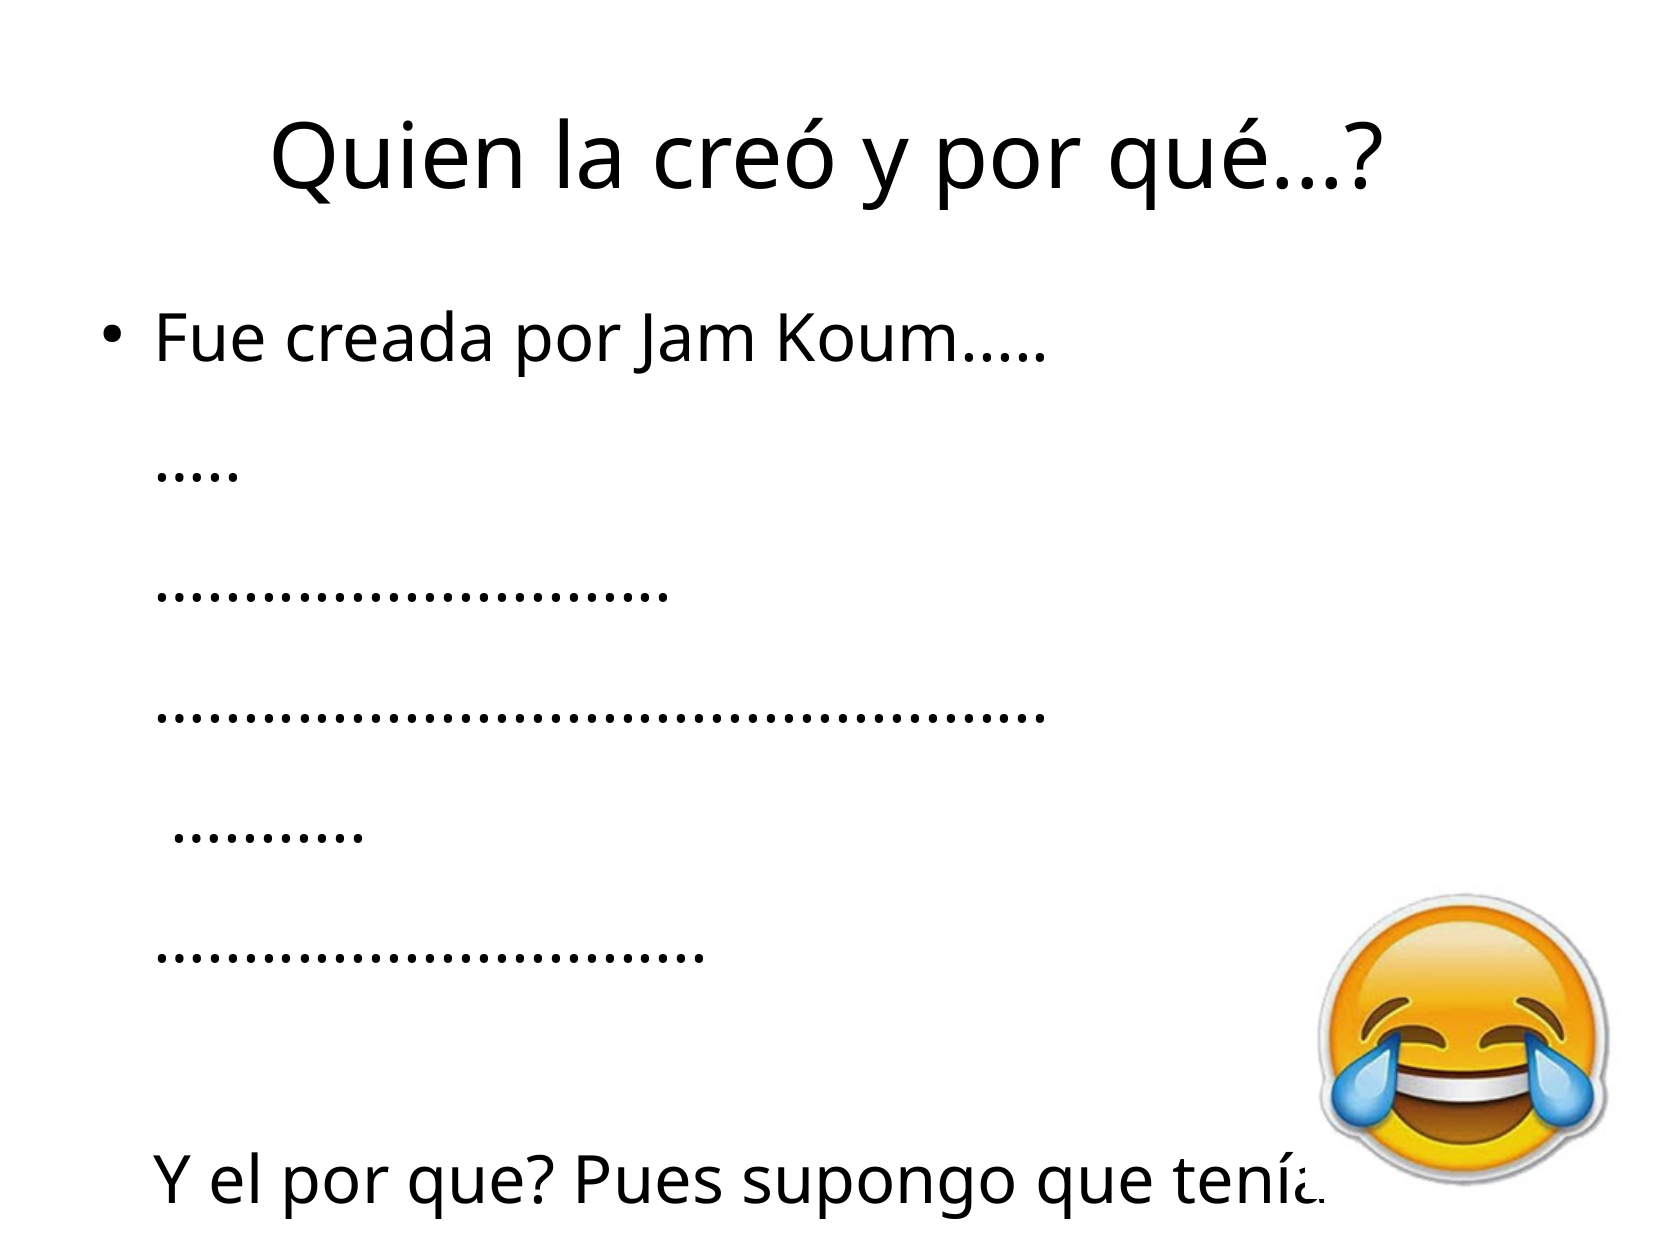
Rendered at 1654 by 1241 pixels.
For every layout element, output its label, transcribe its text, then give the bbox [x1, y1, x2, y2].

picture [1305, 885, 1619, 1199]
title Quien la creó y por qué...? [82, 45, 1571, 261]
list Fue creada por Jam Koum..... ….. ….......................... …............................................... …........ …............................ Y el por que? Pues supongo que tenía demasiado tiempo libre [82, 290, 1571, 1197]
